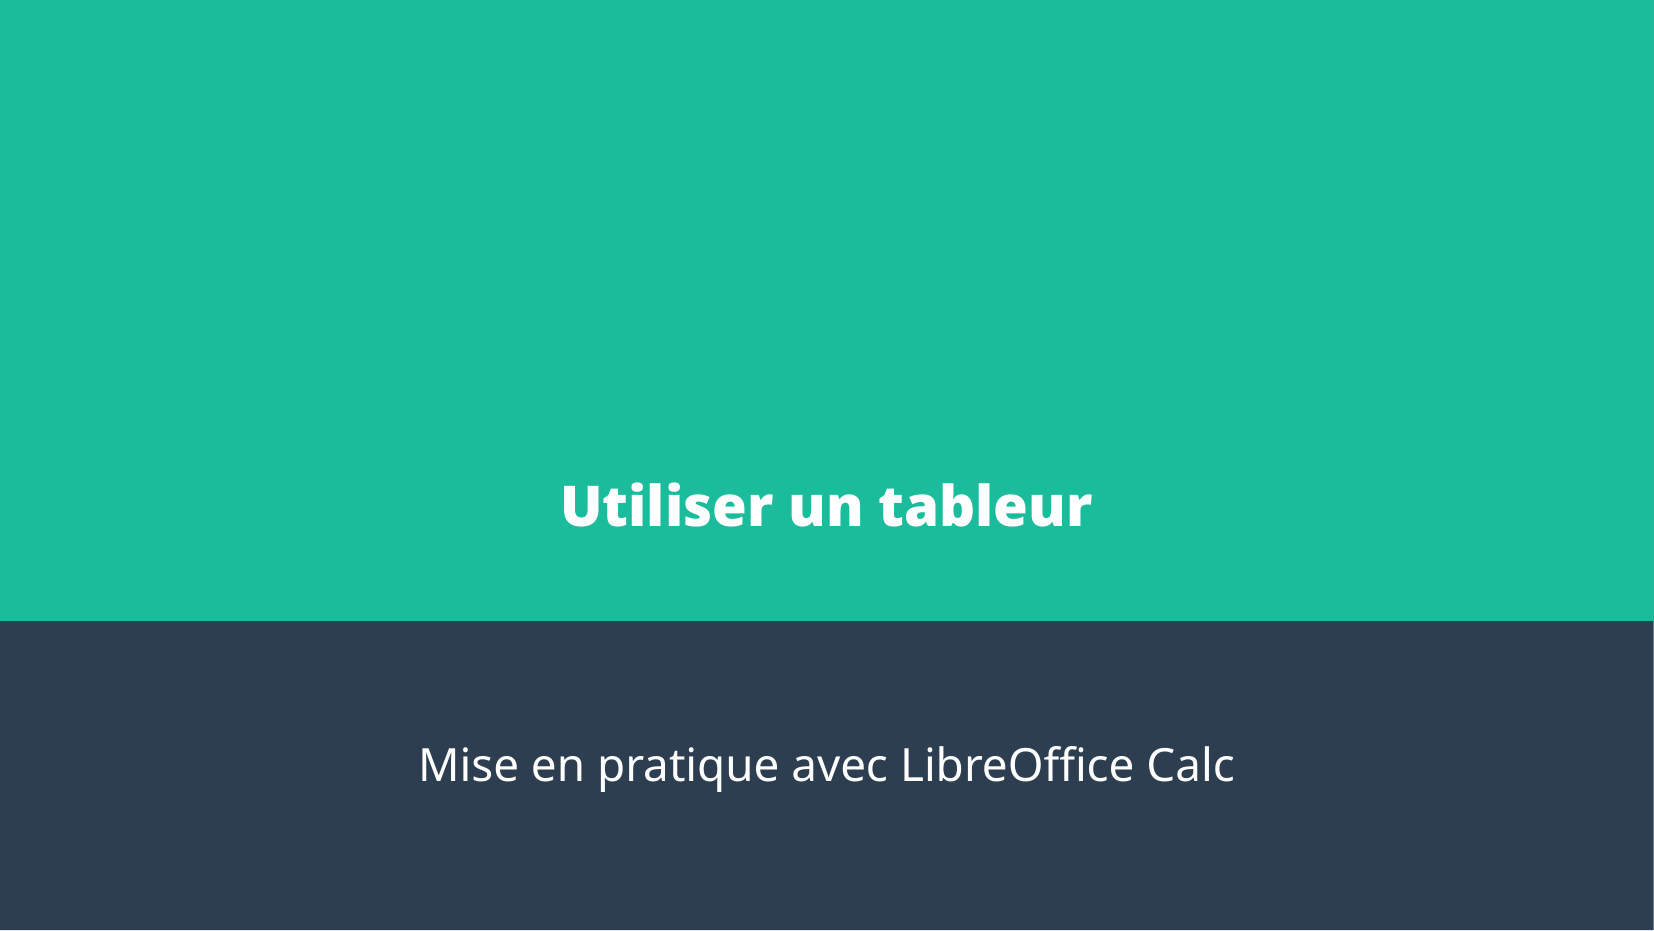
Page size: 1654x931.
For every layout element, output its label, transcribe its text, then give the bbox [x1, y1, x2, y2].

title Utiliser un tableur [59, 365, 1595, 642]
subtitle Mise en pratique avec LibreOffice Calc [59, 642, 1595, 886]
